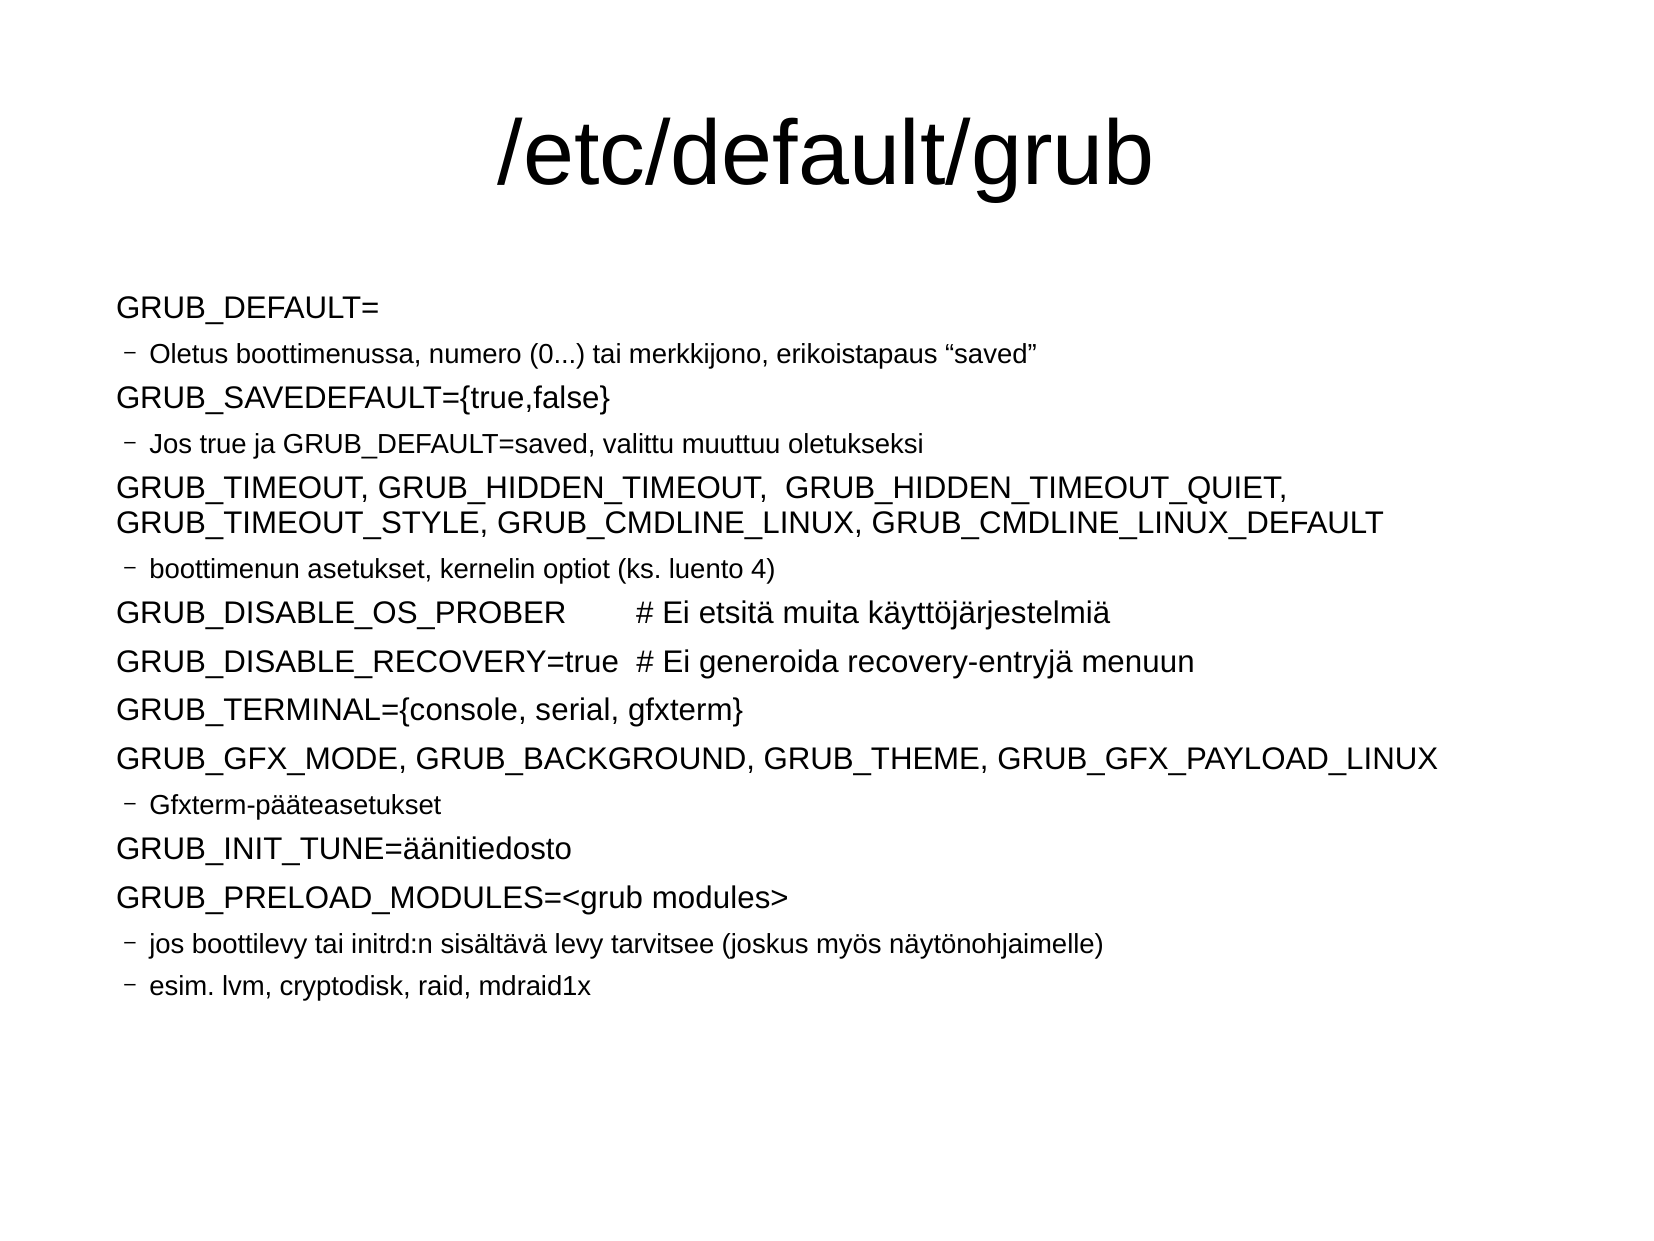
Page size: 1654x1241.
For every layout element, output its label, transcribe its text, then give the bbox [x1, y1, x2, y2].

title /etc/default/grub [82, 49, 1571, 257]
list GRUB_DEFAULT= Oletus boottimenussa, numero (0...) tai merkkijono, erikoistapaus “saved” GRUB_SAVEDEFAULT={true,false} Jos true ja GRUB_DEFAULT=saved, valittu muuttuu oletukseksi GRUB_TIMEOUT, GRUB_HIDDEN_TIMEOUT, GRUB_HIDDEN_TIMEOUT_QUIET, GRUB_TIMEOUT_STYLE, GRUB_CMDLINE_LINUX, GRUB_CMDLINE_LINUX_DEFAULT boottimenun asetukset, kernelin optiot (ks. luento 4) GRUB_DISABLE_OS_PROBER # Ei etsitä muita käyttöjärjestelmiä GRUB_DISABLE_RECOVERY=true # Ei generoida recovery-entryjä menuun GRUB_TERMINAL={console, serial, gfxterm} GRUB_GFX_MODE, GRUB_BACKGROUND, GRUB_THEME, GRUB_GFX_PAYLOAD_LINUX Gfxterm-pääteasetukset GRUB_INIT_TUNE=äänitiedosto GRUB_PRELOAD_MODULES=<grub modules> jos boottilevy tai initrd:n sisältävä levy tarvitsee (joskus myös näytönohjaimelle) esim. lvm, cryptodisk, raid, mdraid1x [82, 290, 1571, 1010]
